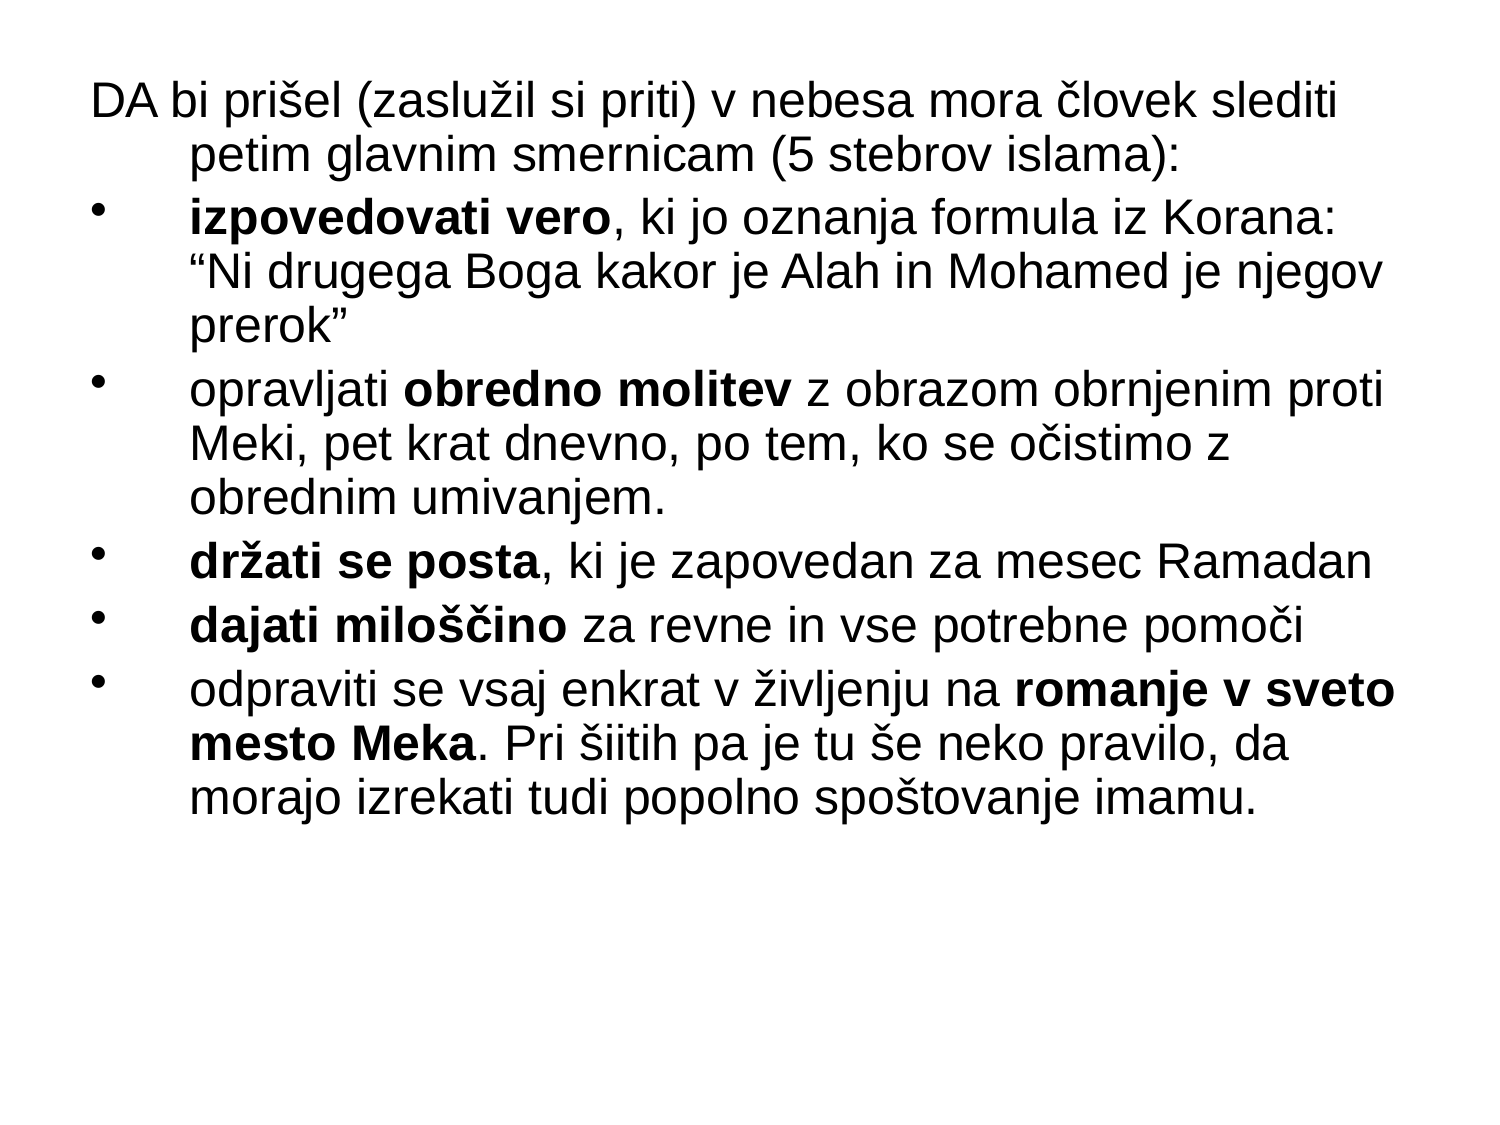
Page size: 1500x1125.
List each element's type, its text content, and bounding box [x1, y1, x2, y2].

list DA bi prišel (zaslužil si priti) v nebesa mora človek slediti petim glavnim smernicam (5 stebrov islama): izpovedovati vero, ki jo oznanja formula iz Korana: “Ni drugega Boga kakor je Alah in Mohamed je njegov prerok” opravljati obredno molitev z obrazom obrnjenim proti Meki, pet krat dnevno, po tem, ko se očistimo z obrednim umivanjem. držati se posta, ki je zapovedan za mesec Ramadan dajati miloščino za revne in vse potrebne pomoči odpraviti se vsaj enkrat v življenju na romanje v sveto mesto Meka. Pri šiitih pa je tu še neko pravilo, da morajo izrekati tudi popolno spoštovanje imamu. [75, 66, 1425, 1005]
